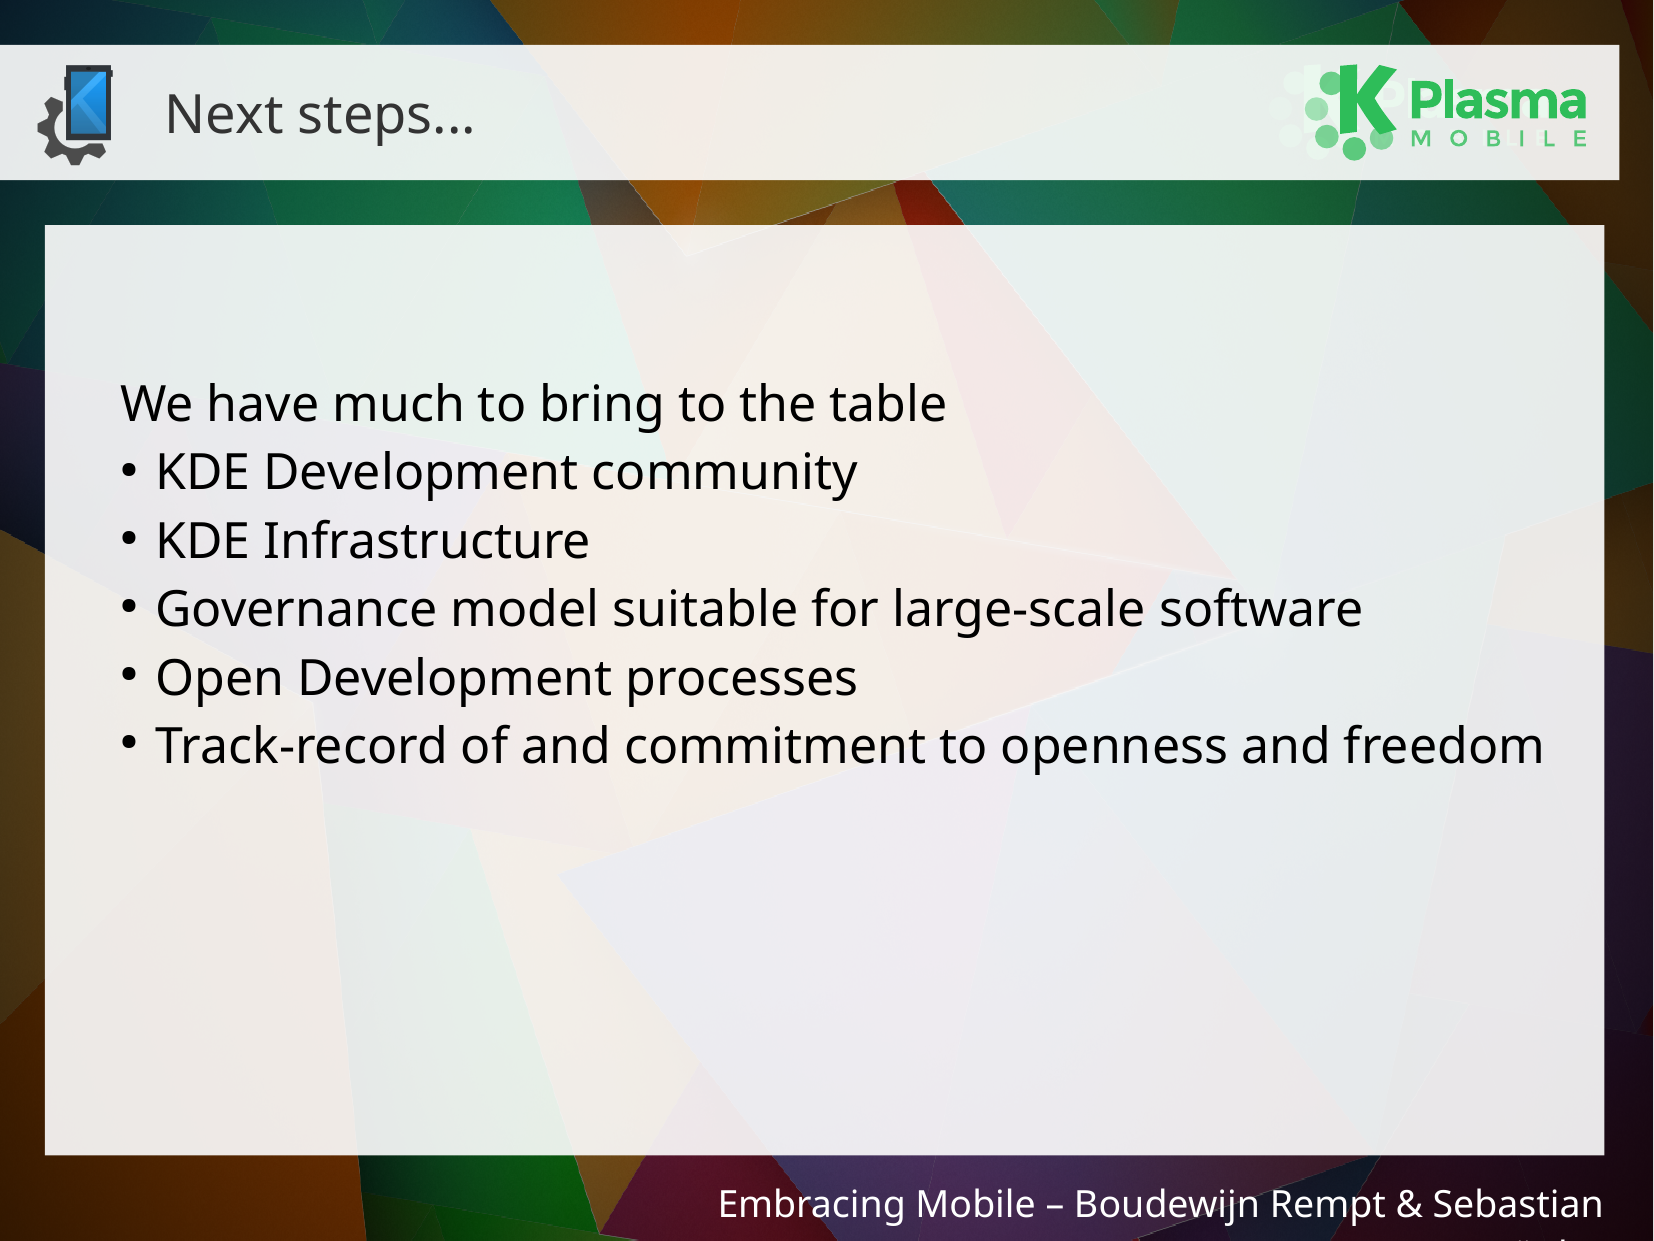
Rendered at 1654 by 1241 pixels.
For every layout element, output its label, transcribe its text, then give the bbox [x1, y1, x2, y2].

text_box [0, 44, 1620, 181]
text_box We have much to bring to the table KDE Development community KDE Infrastructure Governance model suitable for large-scale software Open Development processes Track-record of and commitment to openness and freedom [44, 225, 1605, 1156]
picture [0, 0, 1654, 1241]
picture [1305, 63, 1587, 162]
text_box Next steps... [149, 59, 1605, 166]
